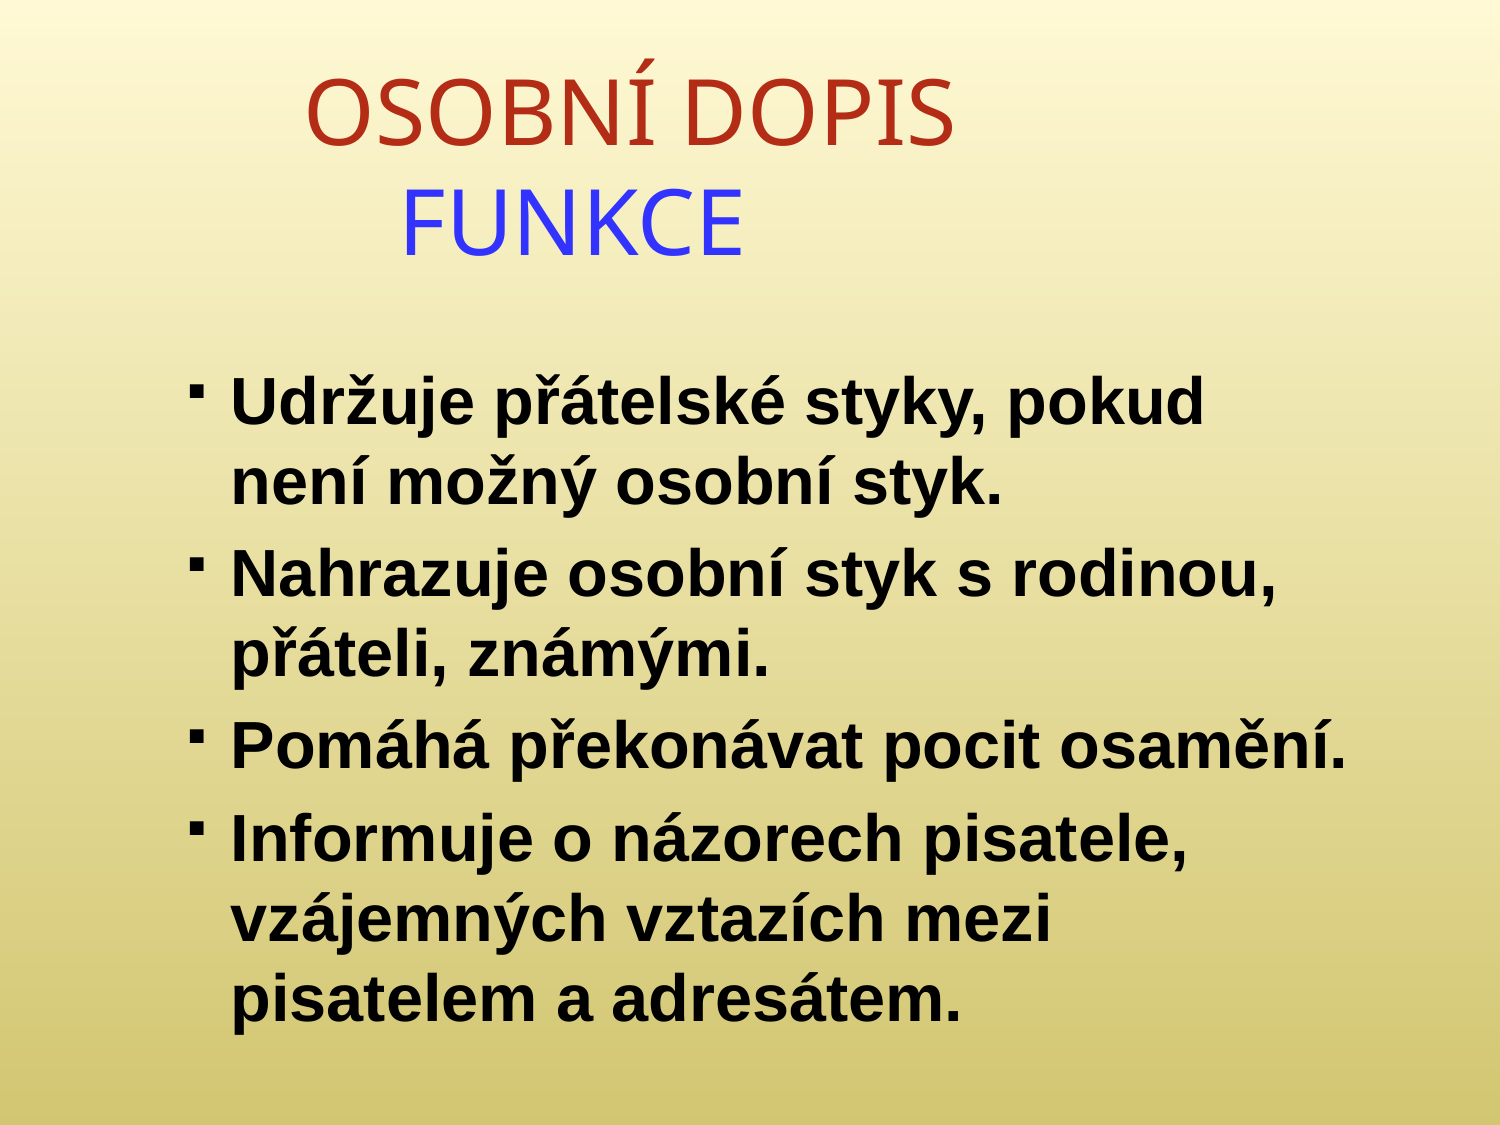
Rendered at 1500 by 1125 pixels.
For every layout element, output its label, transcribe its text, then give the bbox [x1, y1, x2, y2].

list Udržuje přátelské styky, pokud není možný osobní styk. Nahrazuje osobní styk s rodinou, přáteli, známými. Pomáhá překonávat pocit osamění. Informuje o názorech pisatele, vzájemných vztazích mezi pisatelem a adresátem. [171, 350, 1371, 1125]
title OSOBNÍ DOPIS FUNKCE [74, 0, 1300, 282]
